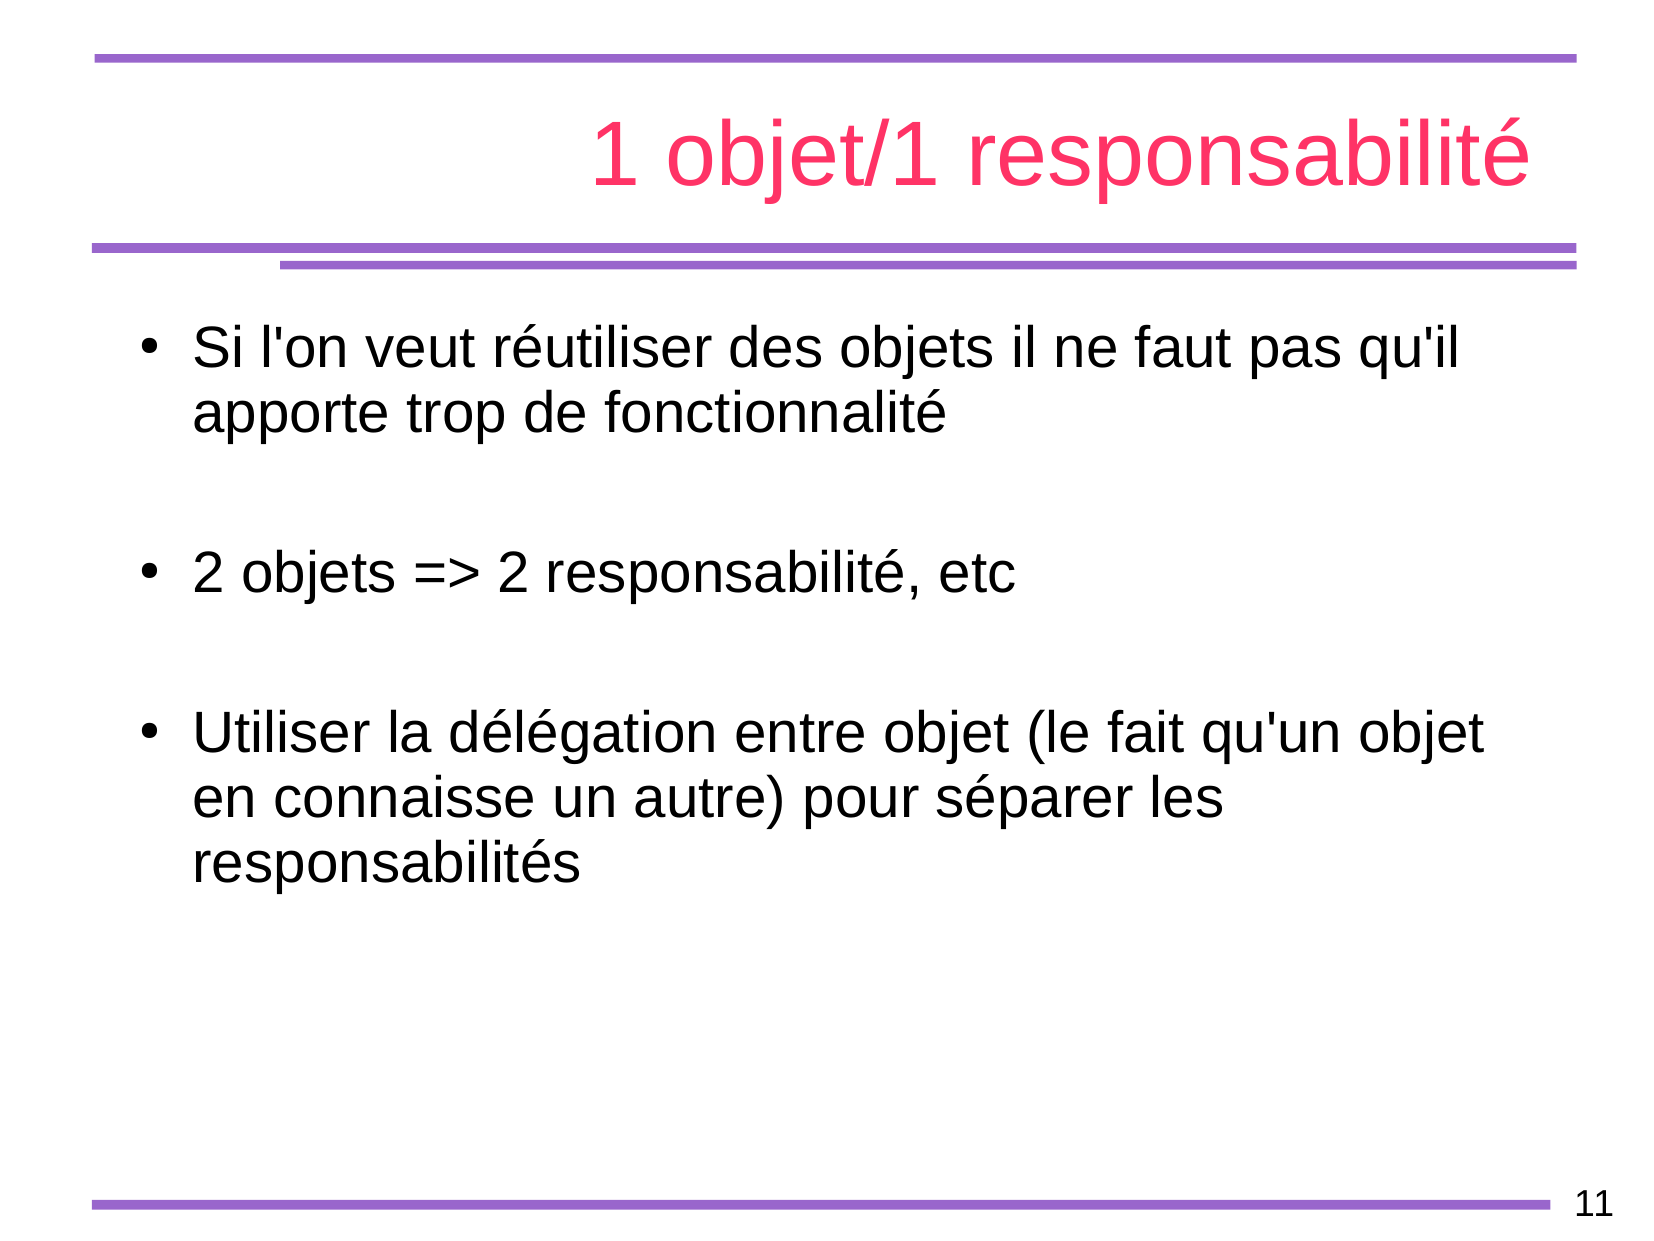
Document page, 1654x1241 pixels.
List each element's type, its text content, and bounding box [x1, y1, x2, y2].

list Si l'on veut réutiliser des objets il ne faut pas qu'il apporte trop de fonctionnalité 2 objets => 2 responsabilité, etc Utiliser la délégation entre objet (le fait qu'un objet en connaisse un autre) pour séparer les responsabilités [121, 315, 1534, 895]
title 1 objet/1 responsabilité [121, 49, 1534, 257]
